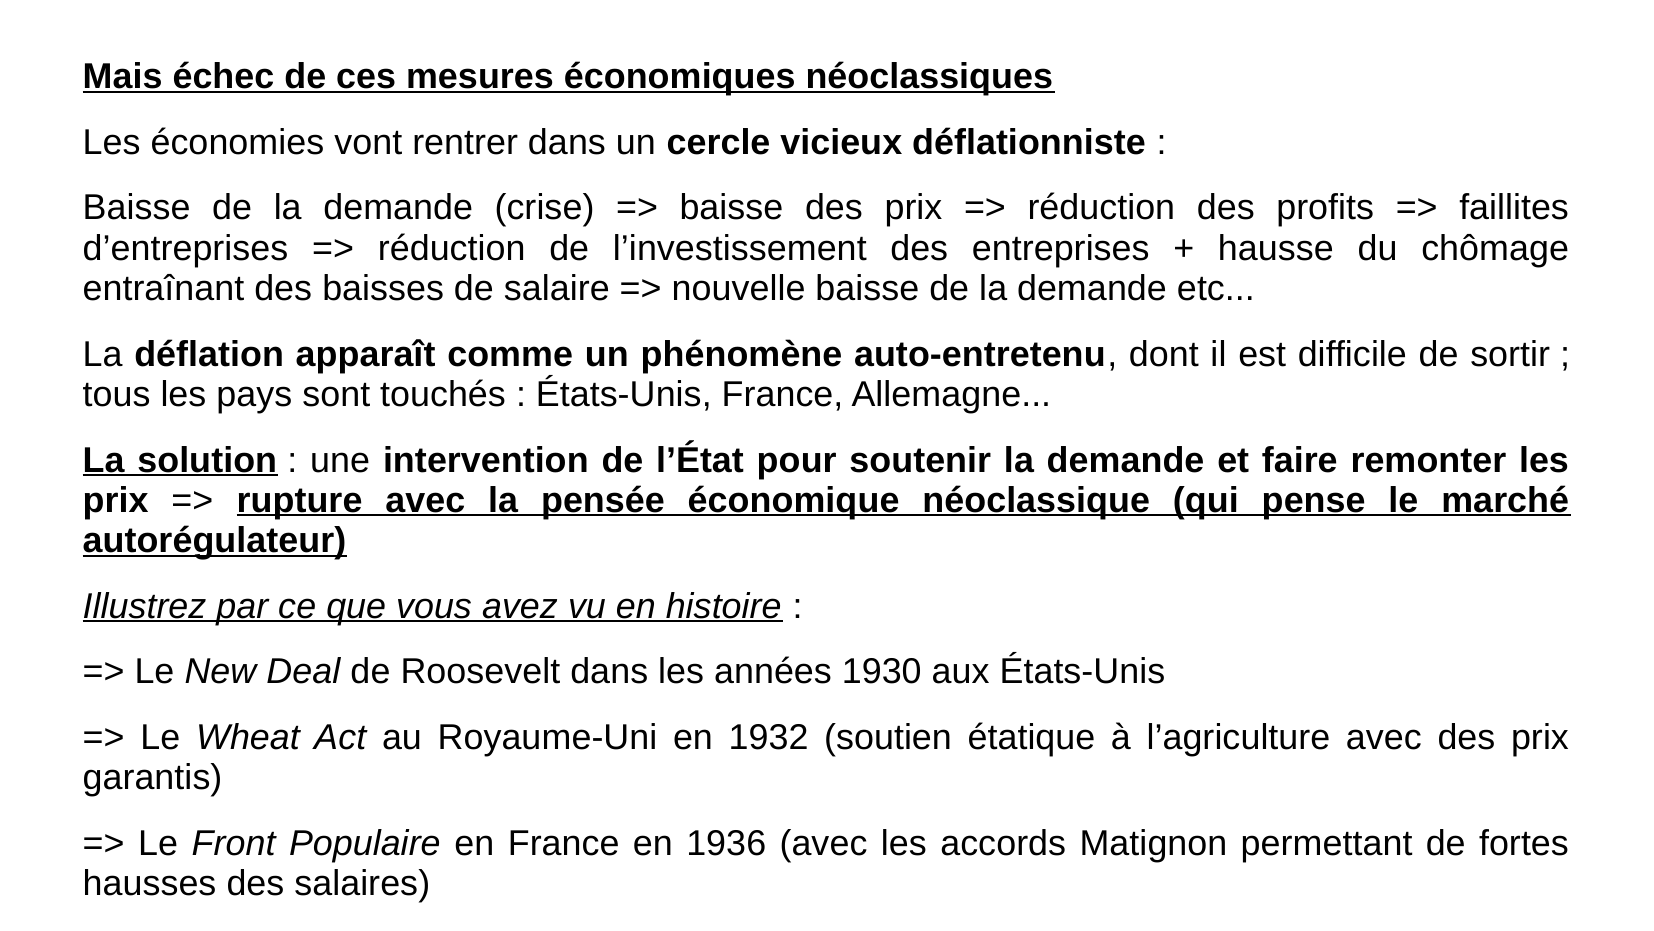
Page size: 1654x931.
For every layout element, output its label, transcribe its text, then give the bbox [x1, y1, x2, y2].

list Mais échec de ces mesures économiques néoclassiques Les économies vont rentrer dans un cercle vicieux déflationniste : Baisse de la demande (crise) => baisse des prix => réduction des profits => faillites d’entreprises => réduction de l’investissement des entreprises + hausse du chômage entraînant des baisses de salaire => nouvelle baisse de la demande etc... La déflation apparaît comme un phénomène auto-entretenu, dont il est difficile de sortir ; tous les pays sont touchés : États-Unis, France, Allemagne... La solution : une intervention de l’État pour soutenir la demande et faire remonter les prix => rupture avec la pensée économique néoclassique (qui pense le marché autorégulateur) Illustrez par ce que vous avez vu en histoire : => Le New Deal de Roosevelt dans les années 1930 aux États-Unis => Le Wheat Act au Royaume-Uni en 1932 (soutien étatique à l’agriculture avec des prix garantis) => Le Front Populaire en France en 1936 (avec les accords Matignon permettant de fortes hausses des salaires) [82, 56, 1571, 910]
